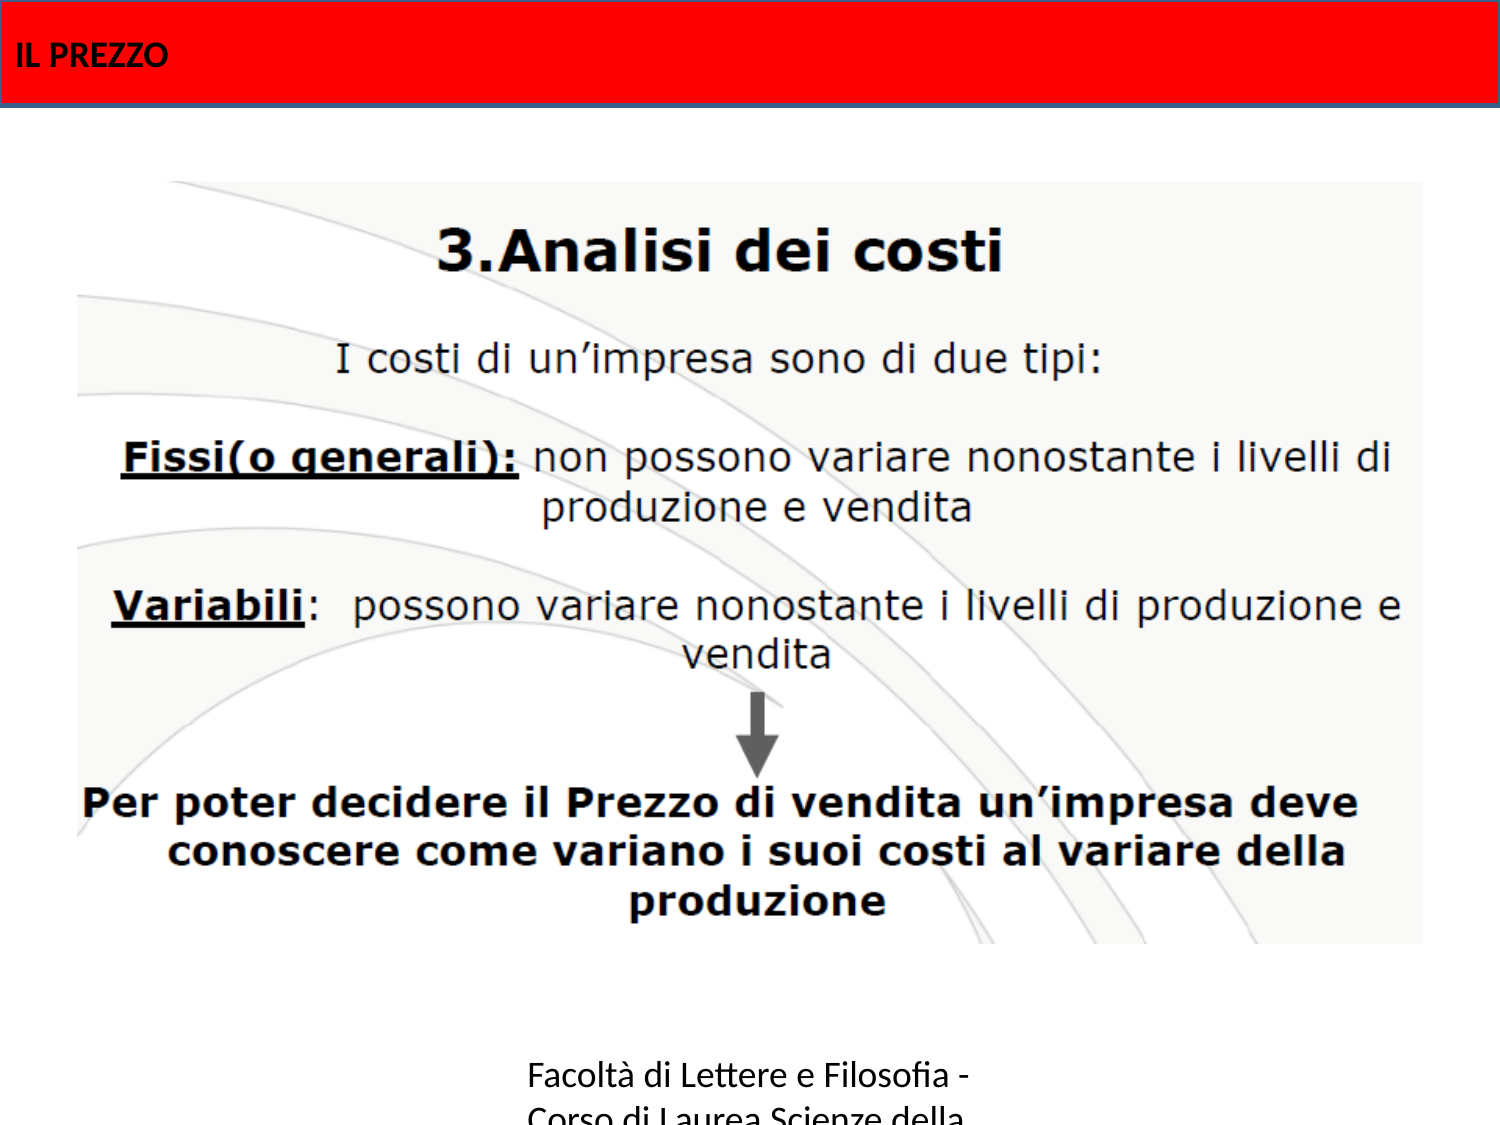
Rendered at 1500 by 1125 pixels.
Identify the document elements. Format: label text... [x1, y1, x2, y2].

text_box IL PREZZO [0, 0, 1500, 106]
picture [77, 181, 1423, 944]
footer Facoltà di Lettere e Filosofia - Corso di Laurea Scienze della Comunicazione – Economia e Gestione dell’impresa Gianluca Gariuolo [512, 1042, 988, 1103]
